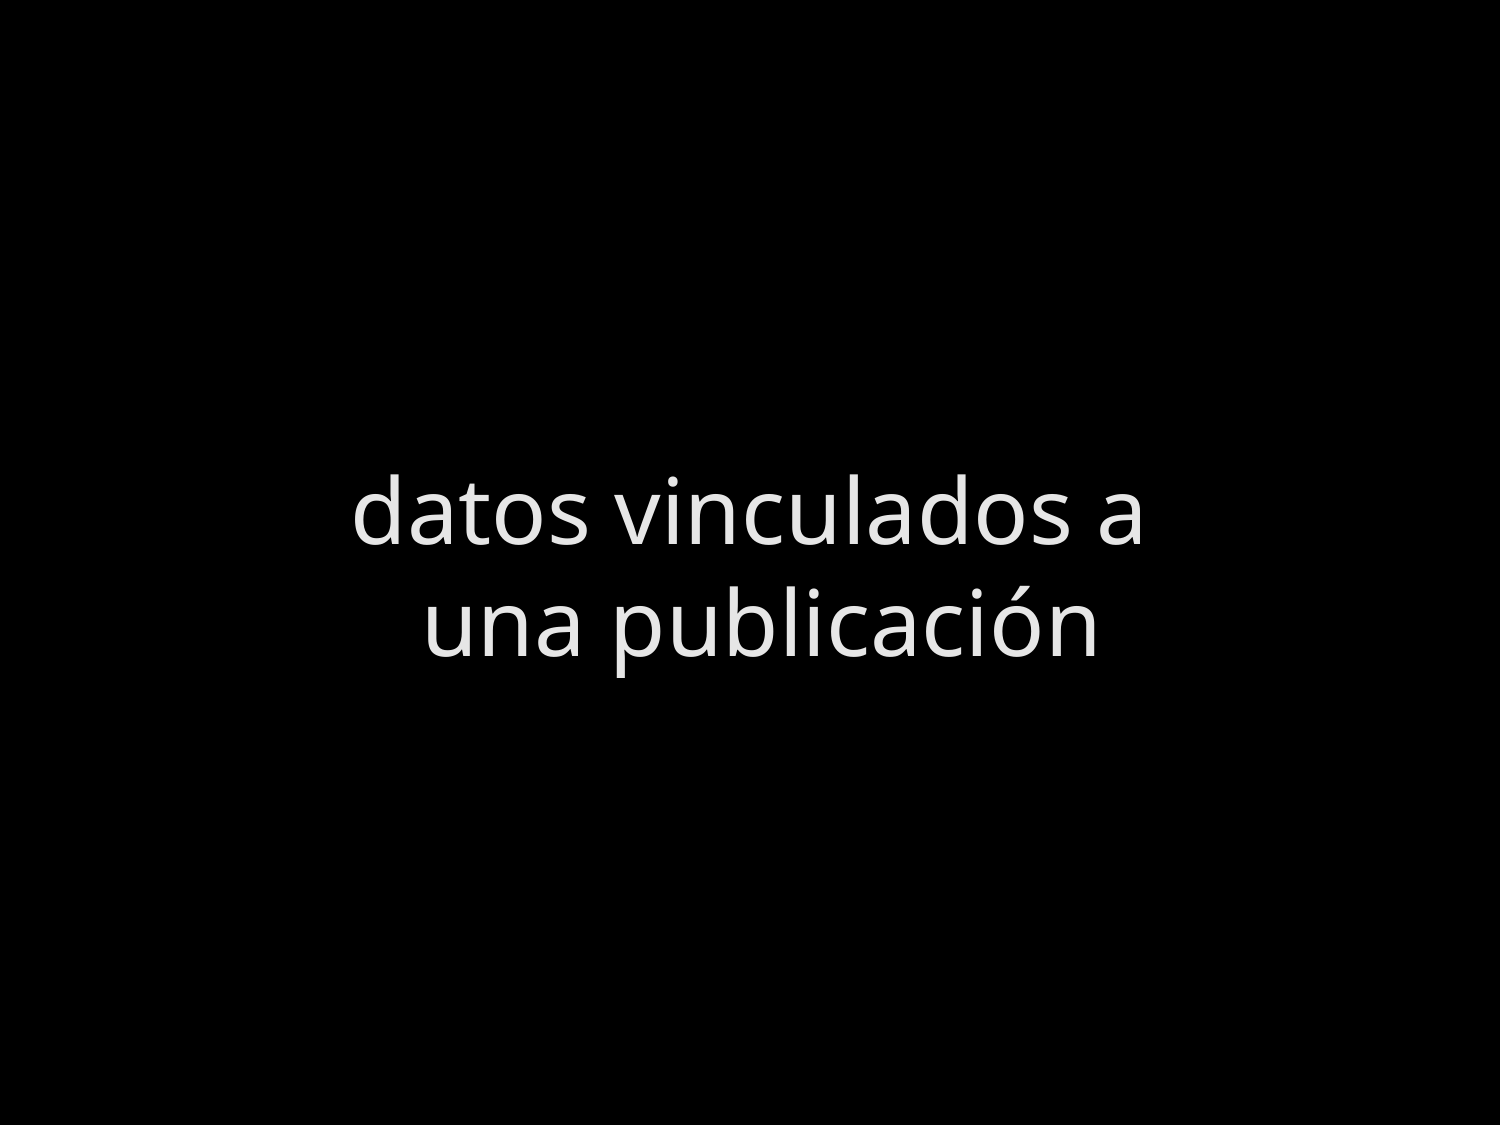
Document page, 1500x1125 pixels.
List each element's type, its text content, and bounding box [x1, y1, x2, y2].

subtitle datos vinculados a una publicación [109, 112, 1391, 1013]
